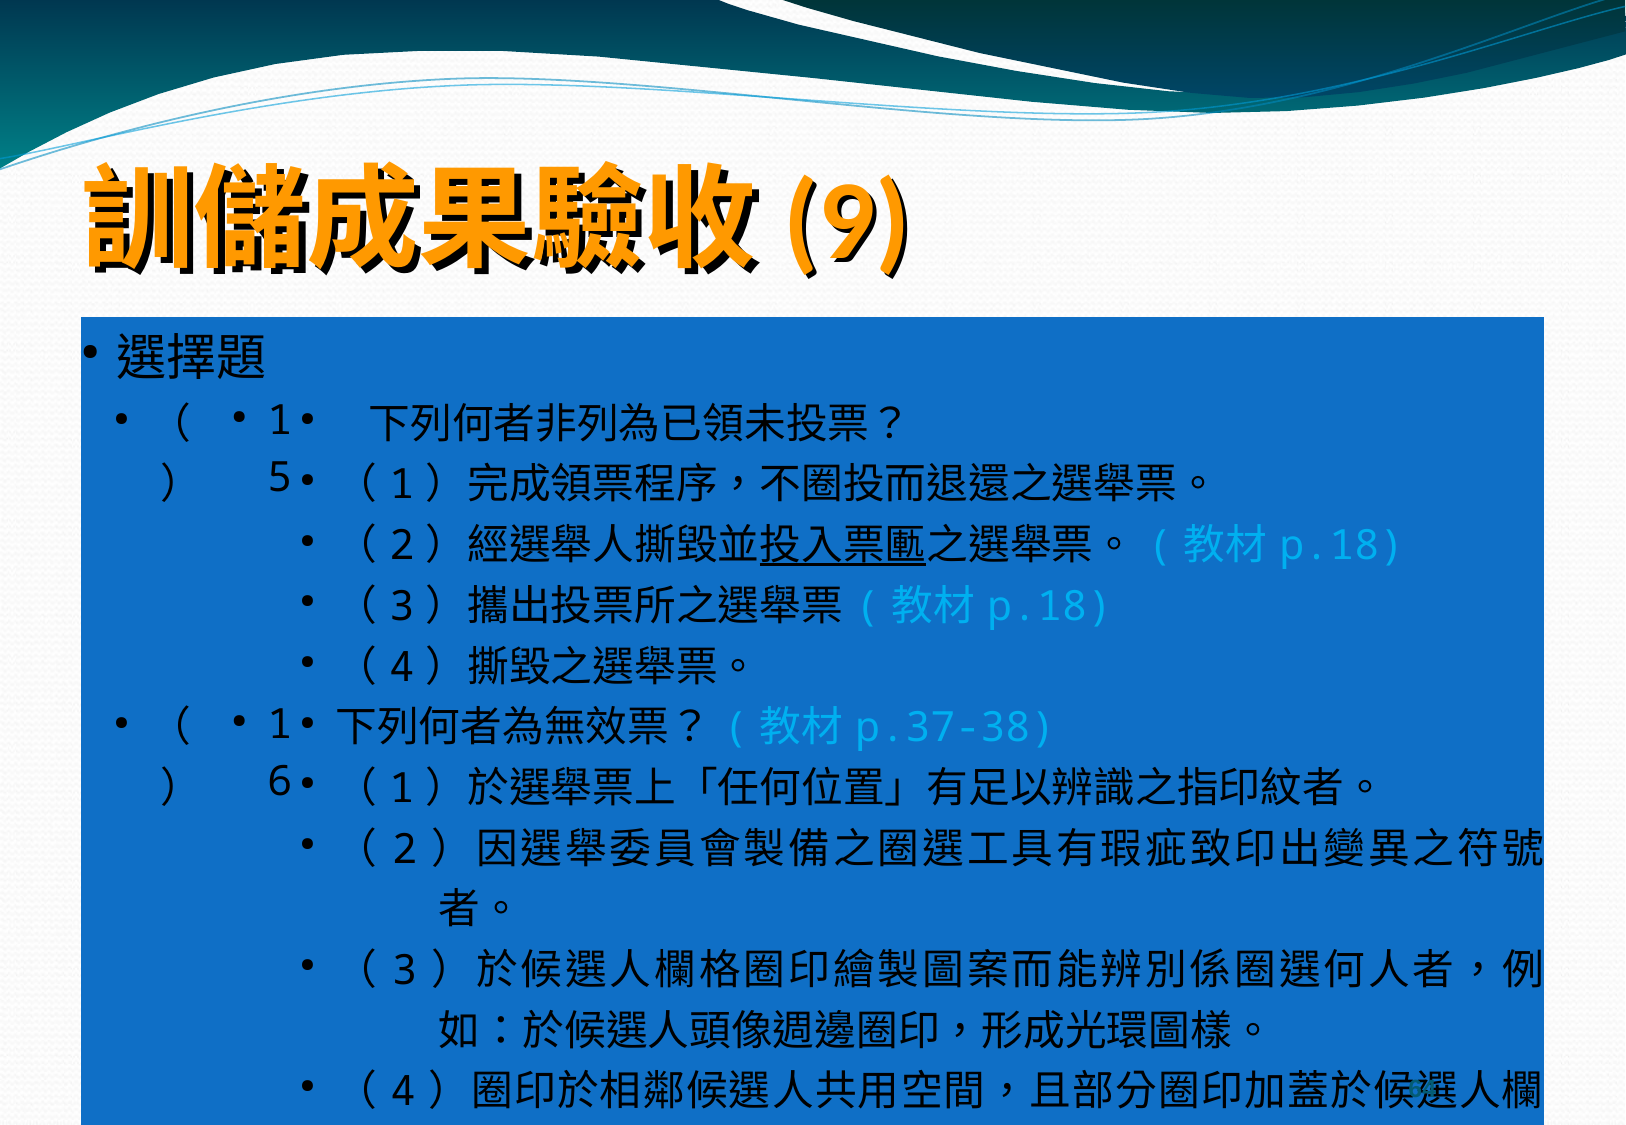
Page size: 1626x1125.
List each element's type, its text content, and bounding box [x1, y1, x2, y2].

table_cell （ ） [81, 390, 224, 693]
table_cell 下列何者為無效票？(教材p.37-38) （1）於選舉票上「任何位置」有足以辨識之指印紋者。 （2）因選舉委員會製備之圈選工具有瑕疵致印出變異之符號者。 （3）於候選人欄格圈印繪製圖案而能辨別係圈選何人者，例如：於候選人頭像週邊圈印，形成光環圖樣。 （4）圈印於相鄰候選人共用空間，且部分圈印加蓋於候選人欄格之格線者。 [300, 693, 1544, 1125]
table_cell （ ） [81, 693, 224, 1125]
table_cell 下列何者非列為已領未投票？ （1）完成領票程序，不圈投而退還之選舉票。 （2）經選舉人撕毀並投入票匭之選舉票。(教材p.18) （3）攜出投票所之選舉票(教材p.18) （4）撕毀之選舉票。 [300, 390, 1544, 693]
table_cell 16 [224, 693, 300, 1125]
text_box 64 [1408, 1042, 1544, 1103]
table_cell 15 [224, 390, 300, 693]
title 訓儲成果驗收(9) [81, 115, 1544, 304]
table_header 選擇題 [81, 317, 1544, 390]
